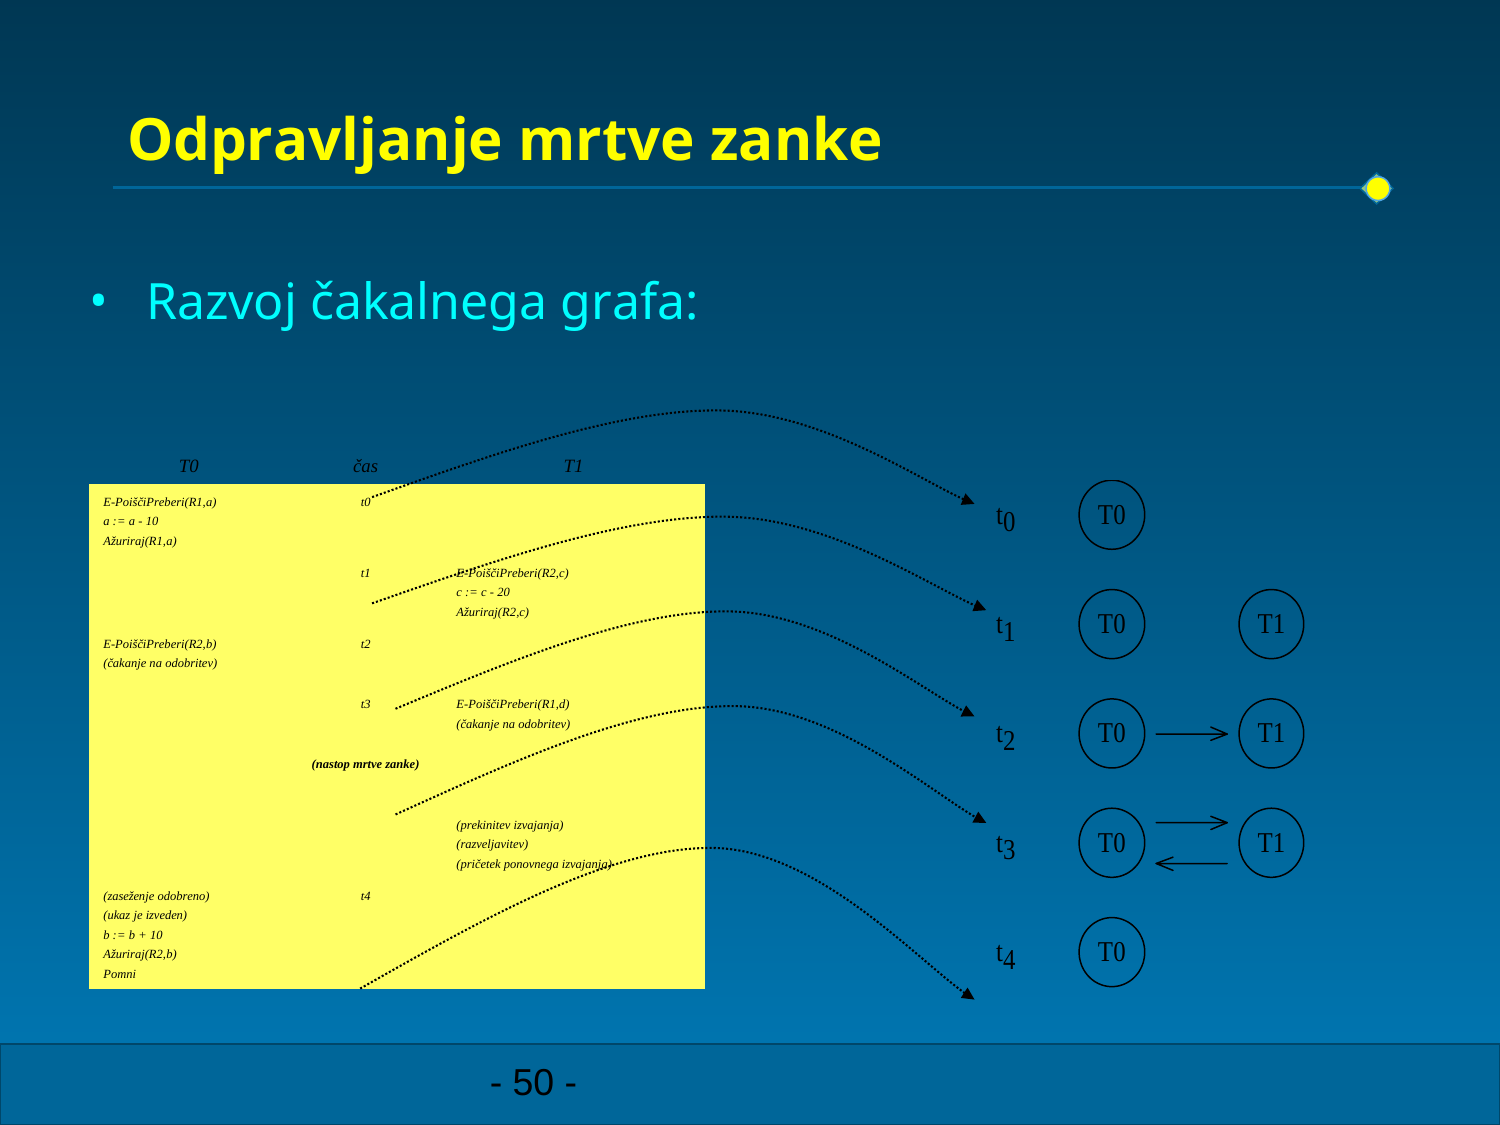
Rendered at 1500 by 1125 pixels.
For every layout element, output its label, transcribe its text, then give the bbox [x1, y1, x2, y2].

table_cell (prekinitev izvajanja) (razveljavitev) (pričetek ponovnega izvajanja) [442, 808, 705, 879]
table_cell E-PoiščiPreberi(R2,b) (čakanje na odobritev) [89, 626, 290, 687]
table_cell [89, 555, 290, 626]
table_cell [442, 879, 705, 989]
table_cell [89, 747, 290, 808]
table_cell t0 [290, 484, 442, 555]
table_header T0 [89, 444, 290, 484]
table_cell [442, 484, 705, 555]
table_cell t2 [290, 626, 442, 687]
table_cell [290, 808, 442, 879]
table_cell [89, 687, 290, 747]
table_cell [442, 626, 705, 687]
table_cell t3 [290, 687, 442, 747]
table_header čas [290, 444, 442, 484]
table_header T1 [442, 444, 705, 484]
list Razvoj čakalnega grafa: [75, 243, 1500, 337]
chart [785, 480, 1500, 988]
table_cell [89, 808, 290, 879]
table_cell [442, 747, 705, 808]
table_cell t1 [290, 555, 442, 626]
table_cell E-PoiščiPreberi(R2,c) c := c - 20 Ažuriraj(R2,c) [442, 555, 705, 626]
title Odpravljanje mrtve zanke [112, 94, 1388, 181]
table_cell (nastop mrtve zanke) [290, 747, 442, 808]
table_cell (zaseženje odobreno) (ukaz je izveden) b := b + 10 Ažuriraj(R2,b) Pomni [89, 879, 290, 989]
table_cell E-PoiščiPreberi(R1,a) a := a - 10 Ažuriraj(R1,a) [89, 484, 290, 555]
table_cell t4 [290, 879, 442, 989]
table_cell E-PoiščiPreberi(R1,d) (čakanje na odobritev) [442, 687, 705, 747]
